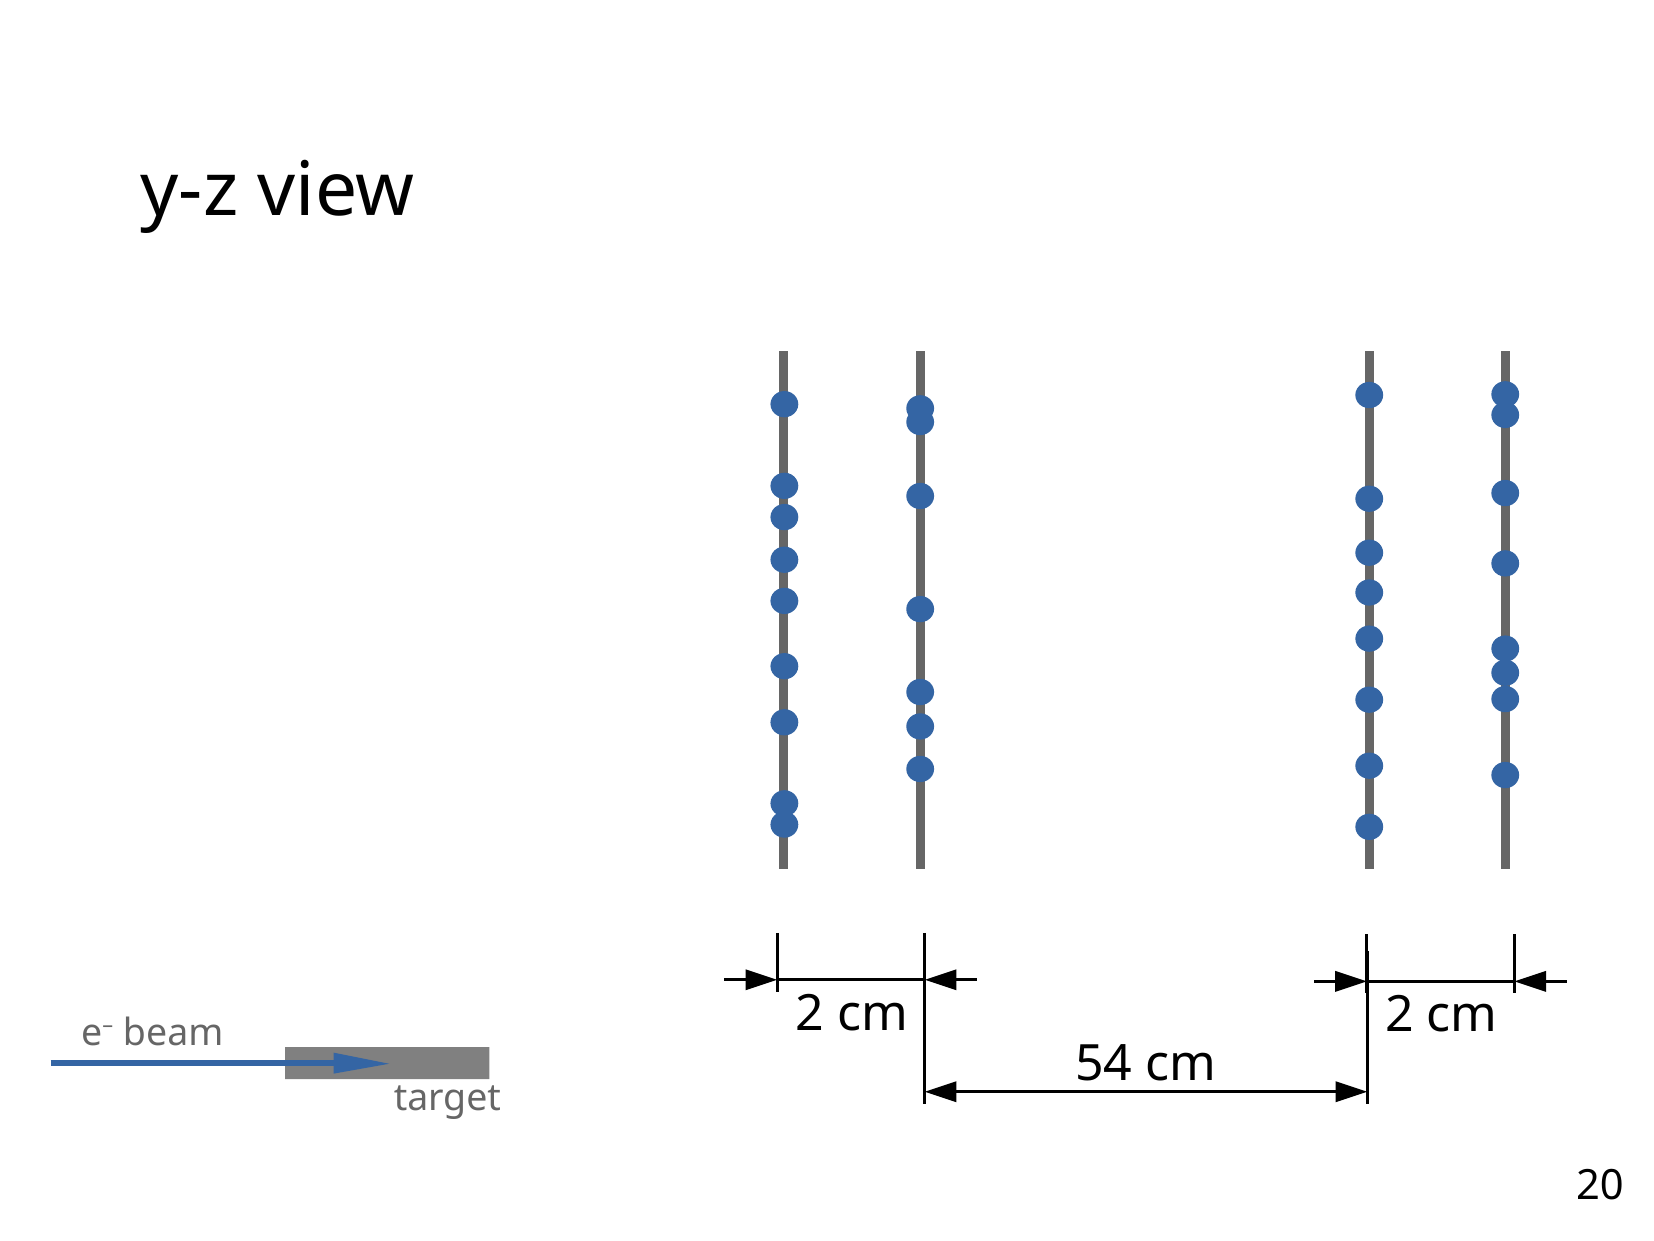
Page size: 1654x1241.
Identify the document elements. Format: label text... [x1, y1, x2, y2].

text_box [1355, 485, 1384, 512]
text_box [1491, 635, 1520, 713]
text_box e– beam [66, 997, 259, 1121]
text_box [770, 709, 799, 736]
text_box target [379, 1063, 549, 1132]
text_box [1355, 686, 1384, 713]
text_box [906, 713, 935, 740]
text_box [770, 546, 799, 573]
text_box [770, 790, 799, 838]
text_box [1355, 579, 1384, 606]
text_box [906, 395, 935, 436]
text_box [1355, 539, 1384, 566]
text_box [770, 503, 799, 531]
text_box [1355, 381, 1384, 409]
text_box [906, 482, 935, 510]
text_box [770, 653, 799, 680]
text_box [906, 755, 935, 783]
text_box [1355, 625, 1384, 652]
text_box [770, 587, 799, 615]
text_box [770, 472, 799, 500]
text_box [1491, 761, 1520, 789]
text_box [285, 1066, 379, 1080]
text_box [1491, 479, 1520, 507]
text_box [285, 1047, 490, 1063]
text_box y-z view [140, 135, 469, 237]
text_box [906, 595, 935, 623]
text_box [1491, 381, 1520, 429]
text_box [1355, 813, 1384, 841]
text_box [1491, 550, 1520, 577]
text_box [770, 391, 799, 418]
text_box [1355, 752, 1384, 779]
text_box [906, 678, 935, 706]
